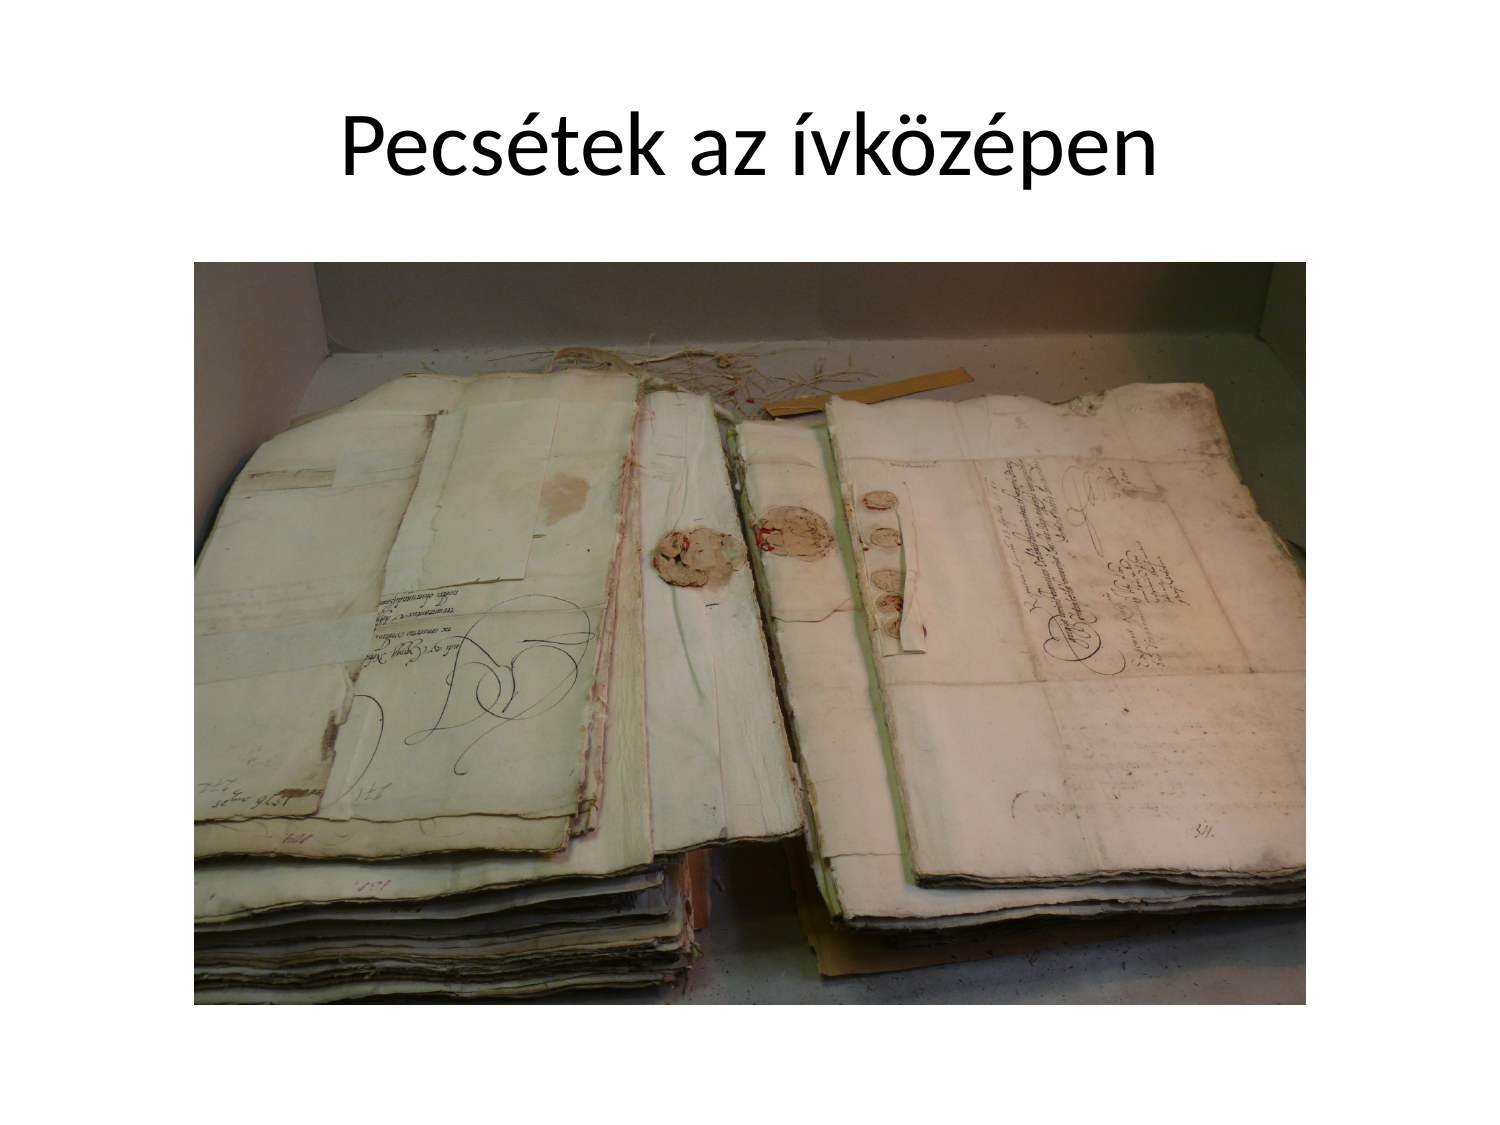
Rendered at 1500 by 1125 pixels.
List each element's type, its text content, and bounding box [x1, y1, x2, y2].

title Pecsétek az ívközépen [75, 45, 1426, 233]
picture [194, 262, 1306, 1005]
